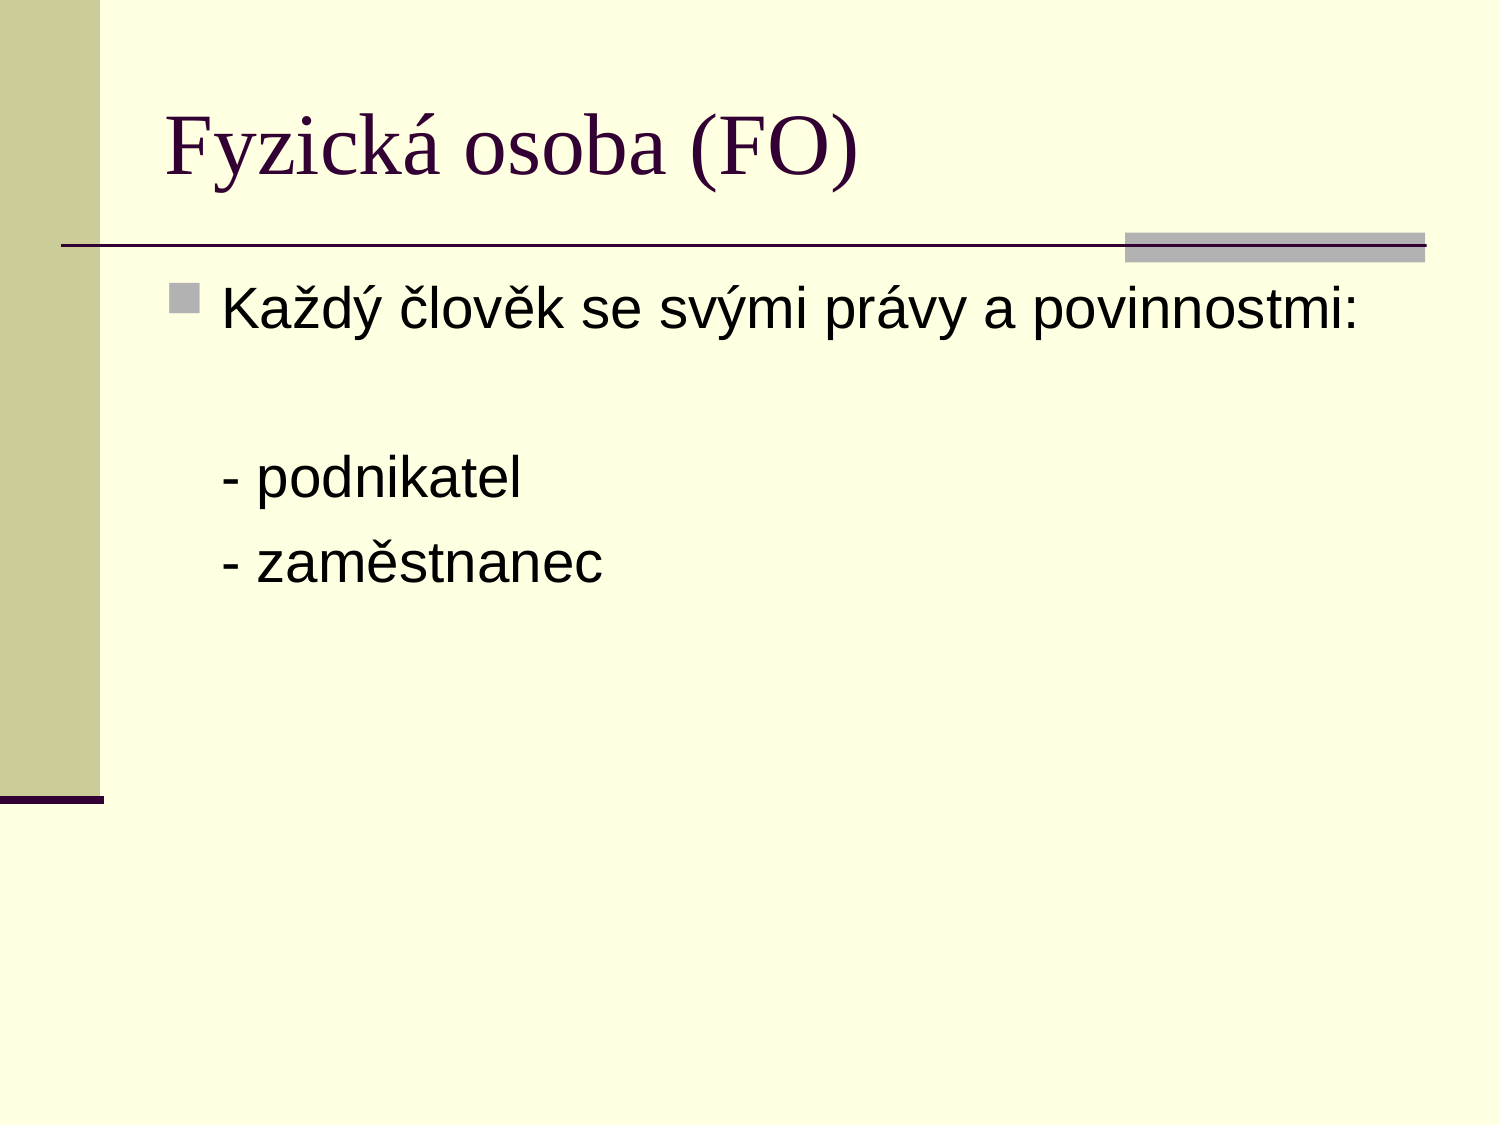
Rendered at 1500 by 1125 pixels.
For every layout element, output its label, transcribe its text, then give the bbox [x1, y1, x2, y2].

title Fyzická osoba (FO) [150, 45, 1426, 234]
list Každý člověk se svými právy a povinnostmi: - podnikatel - zaměstnanec [150, 262, 1426, 1006]
